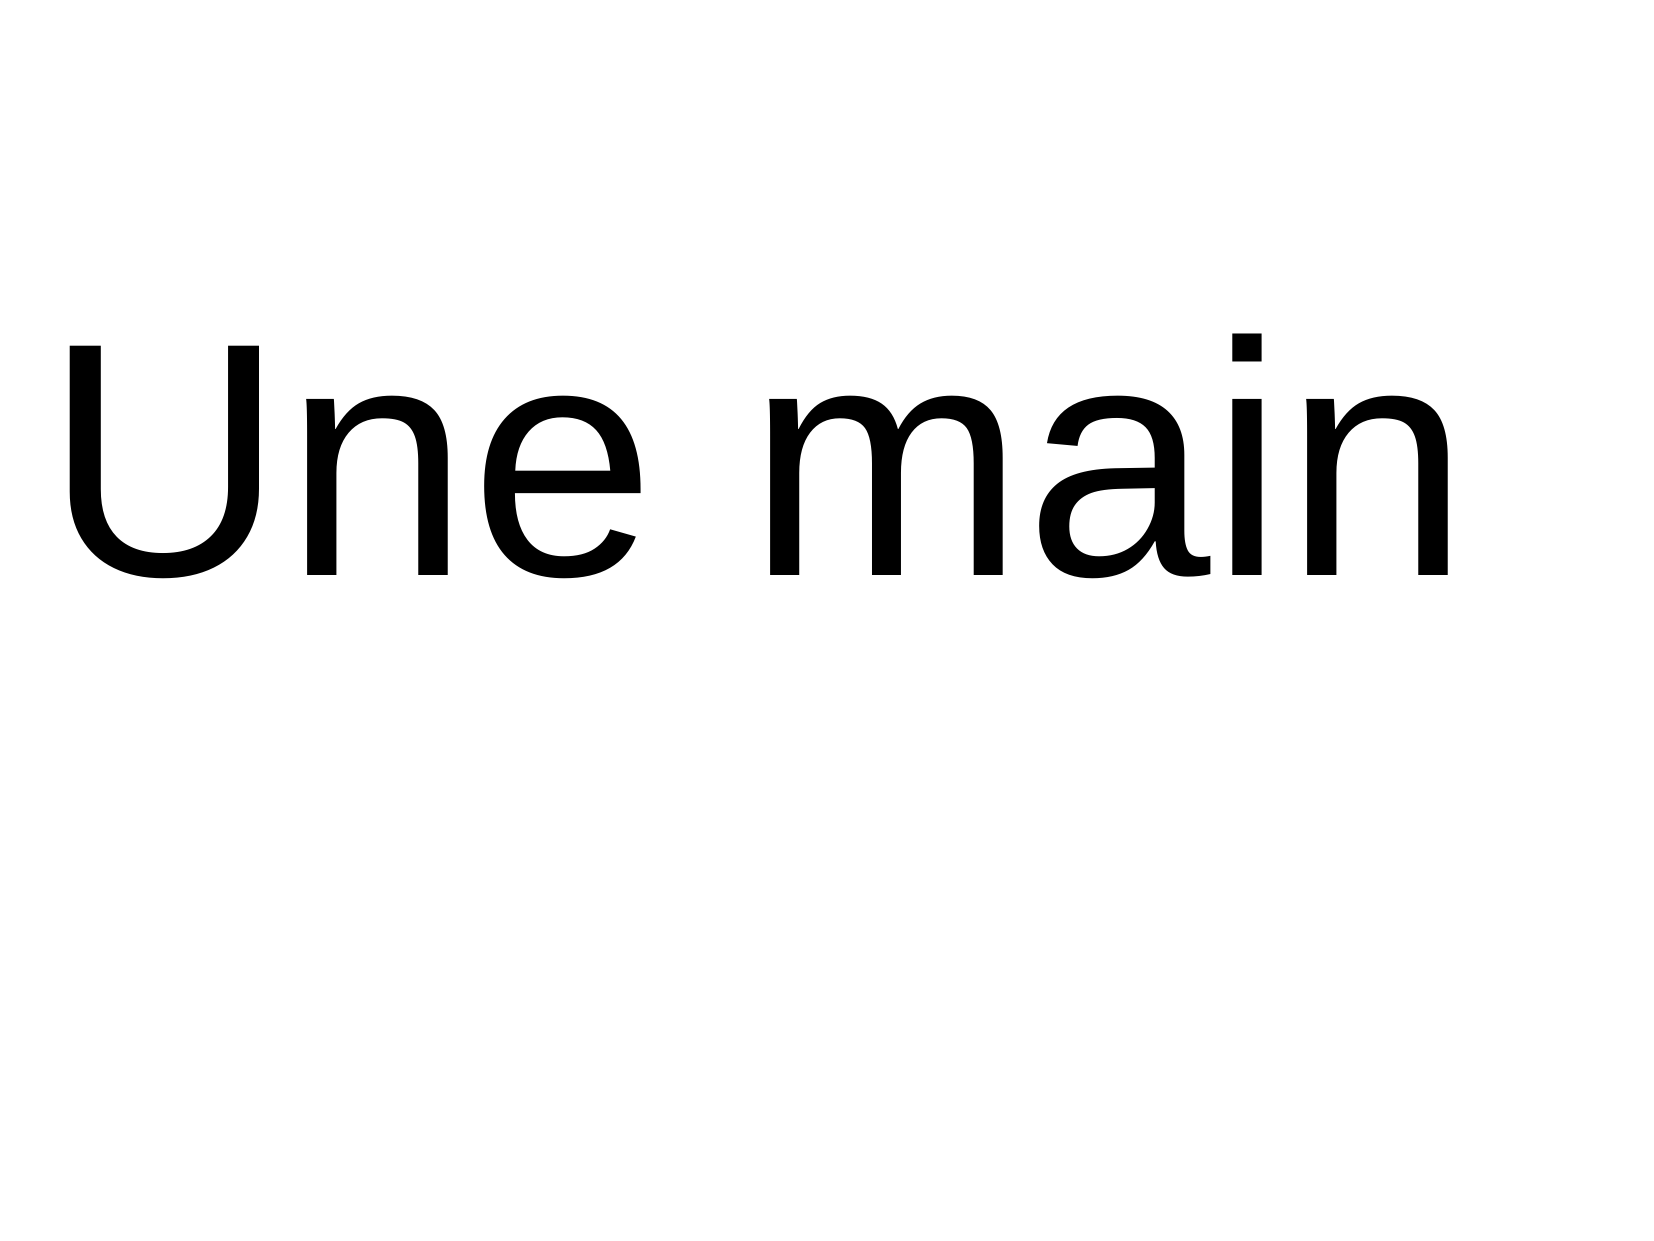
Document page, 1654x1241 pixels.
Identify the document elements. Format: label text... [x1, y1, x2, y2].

text_box Une main [29, 265, 1595, 653]
